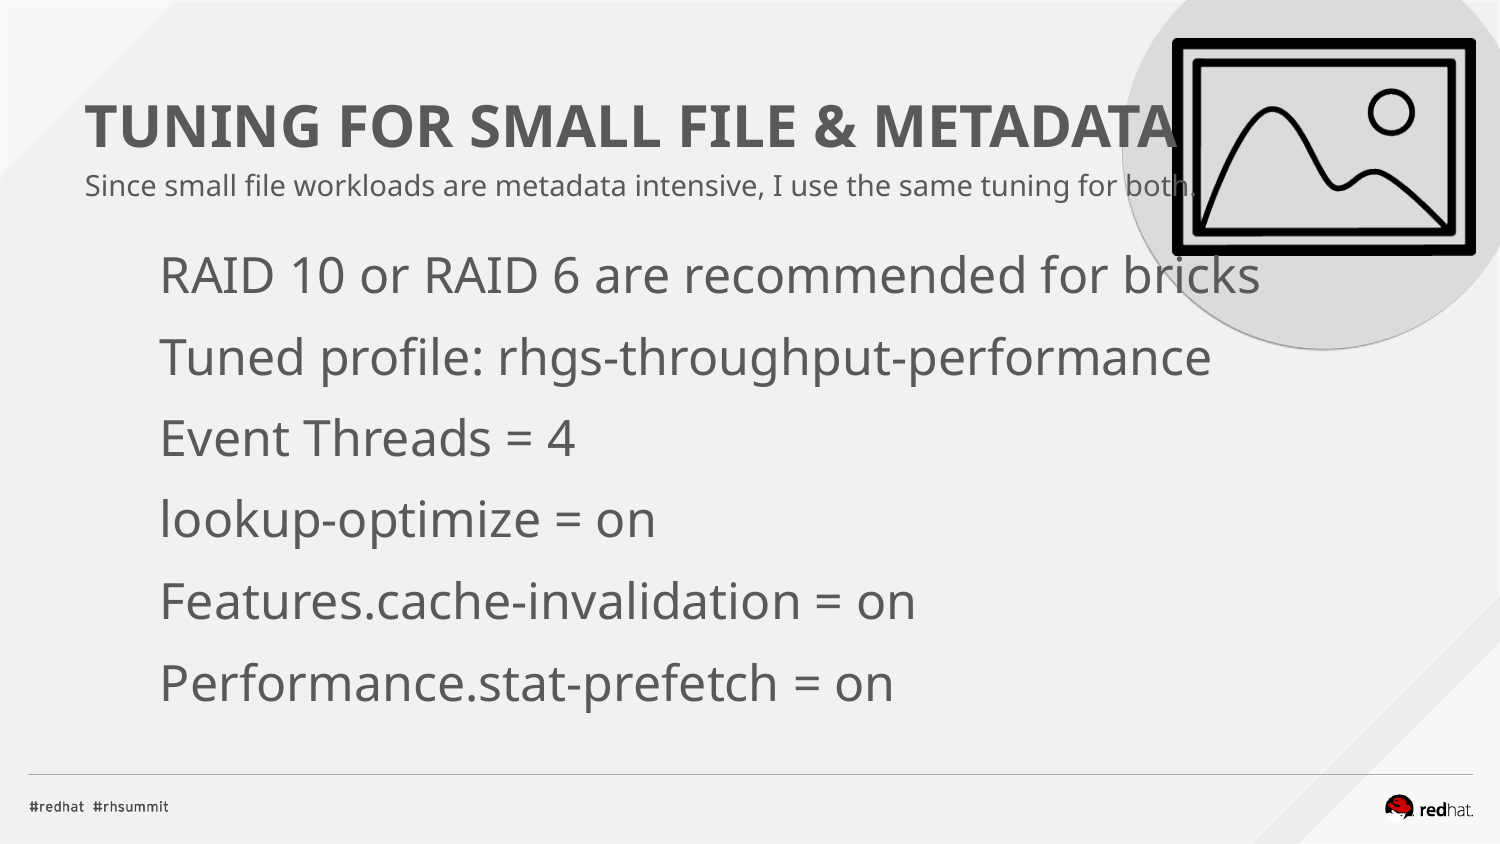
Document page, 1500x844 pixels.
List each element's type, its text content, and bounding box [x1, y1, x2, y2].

text_box TUNING FOR SMALL FILE & METADATA [70, 0, 1500, 175]
picture [1299, 175, 1476, 256]
text_box [1299, 175, 1500, 349]
picture [0, 0, 1500, 844]
text_box Since small file workloads are metadata intensive, I use the same tuning for both. [70, 152, 1299, 219]
text_box RAID 10 or RAID 6 are recommended for bricks Tuned profile: rhgs-throughput-performance Event Threads = 4 lookup-optimize = on Features.cache-invalidation = on Performance.stat-prefetch = on [70, 219, 1299, 778]
